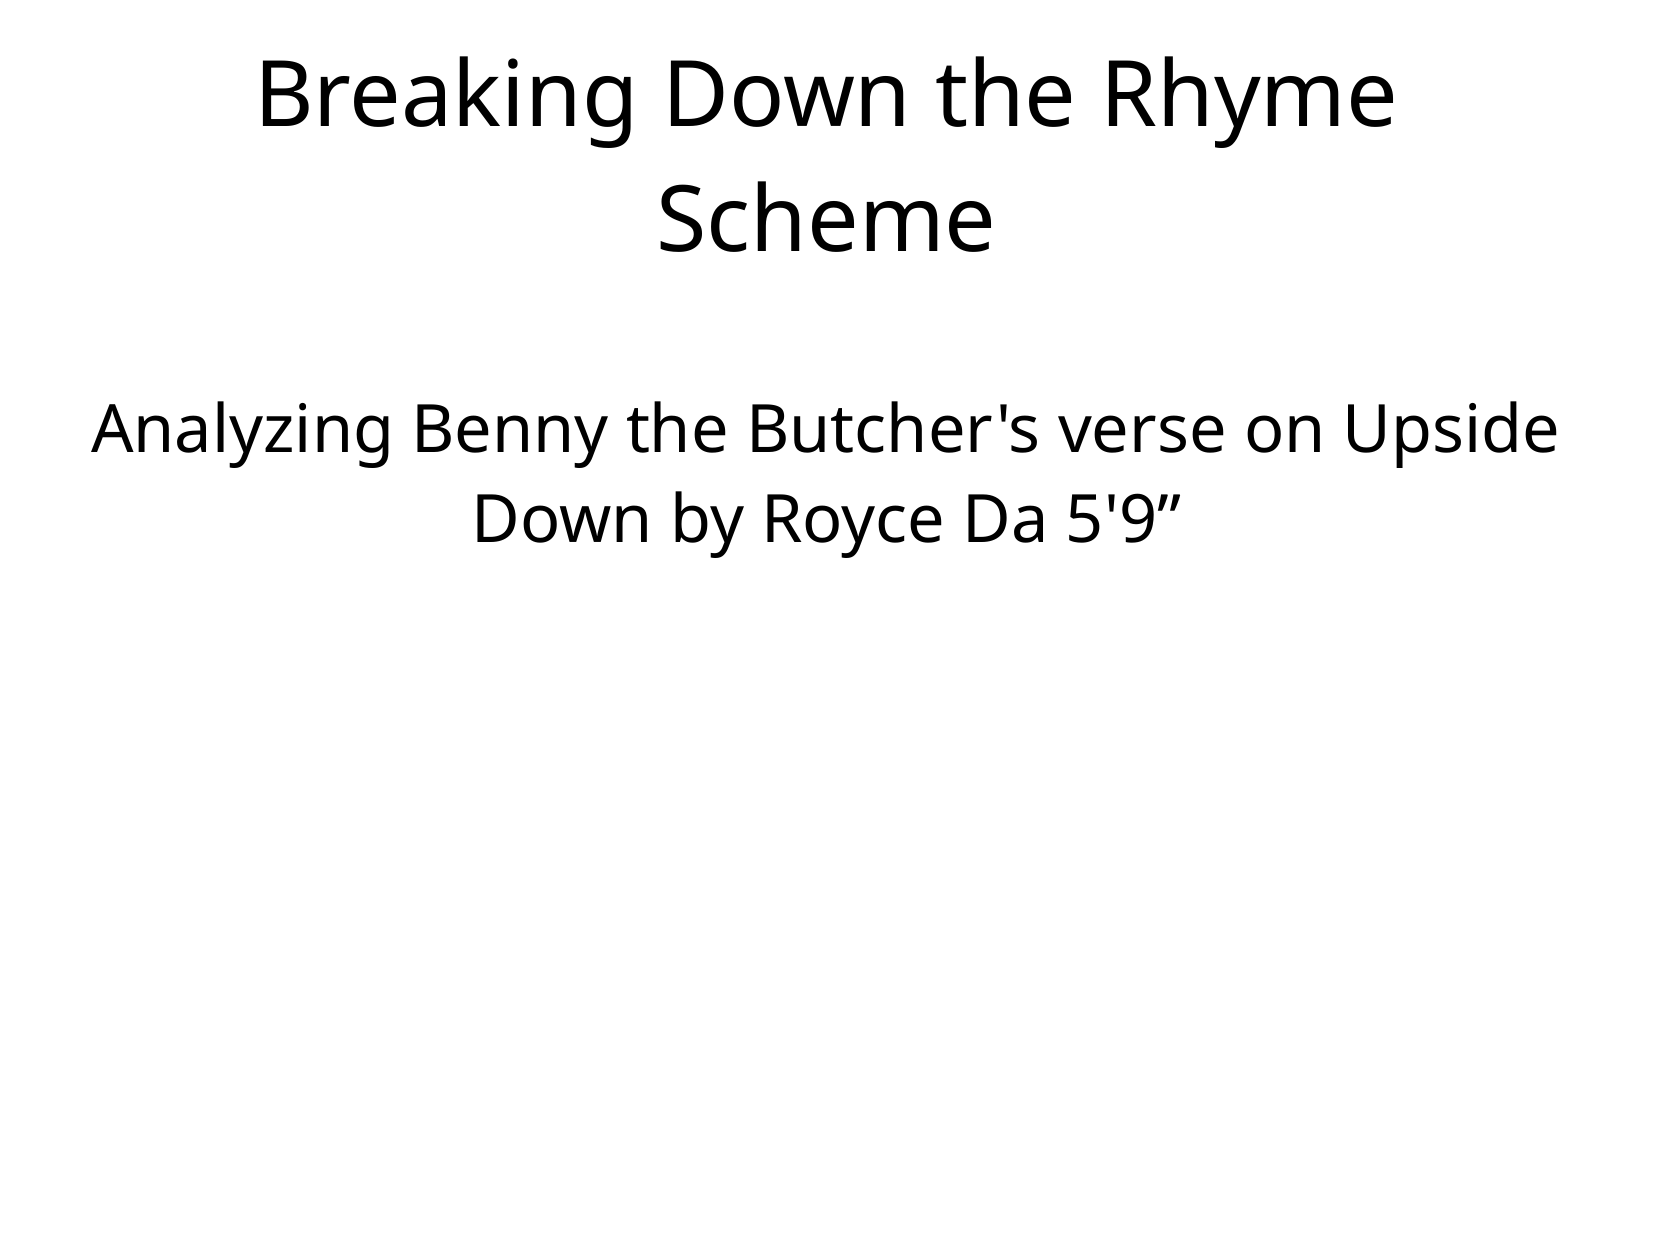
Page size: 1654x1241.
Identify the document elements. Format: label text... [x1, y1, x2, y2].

title Breaking Down the Rhyme Scheme [82, 49, 1571, 257]
subtitle Analyzing Benny the Butcher's verse on Upside Down by Royce Da 5'9” [82, 290, 1571, 1109]
